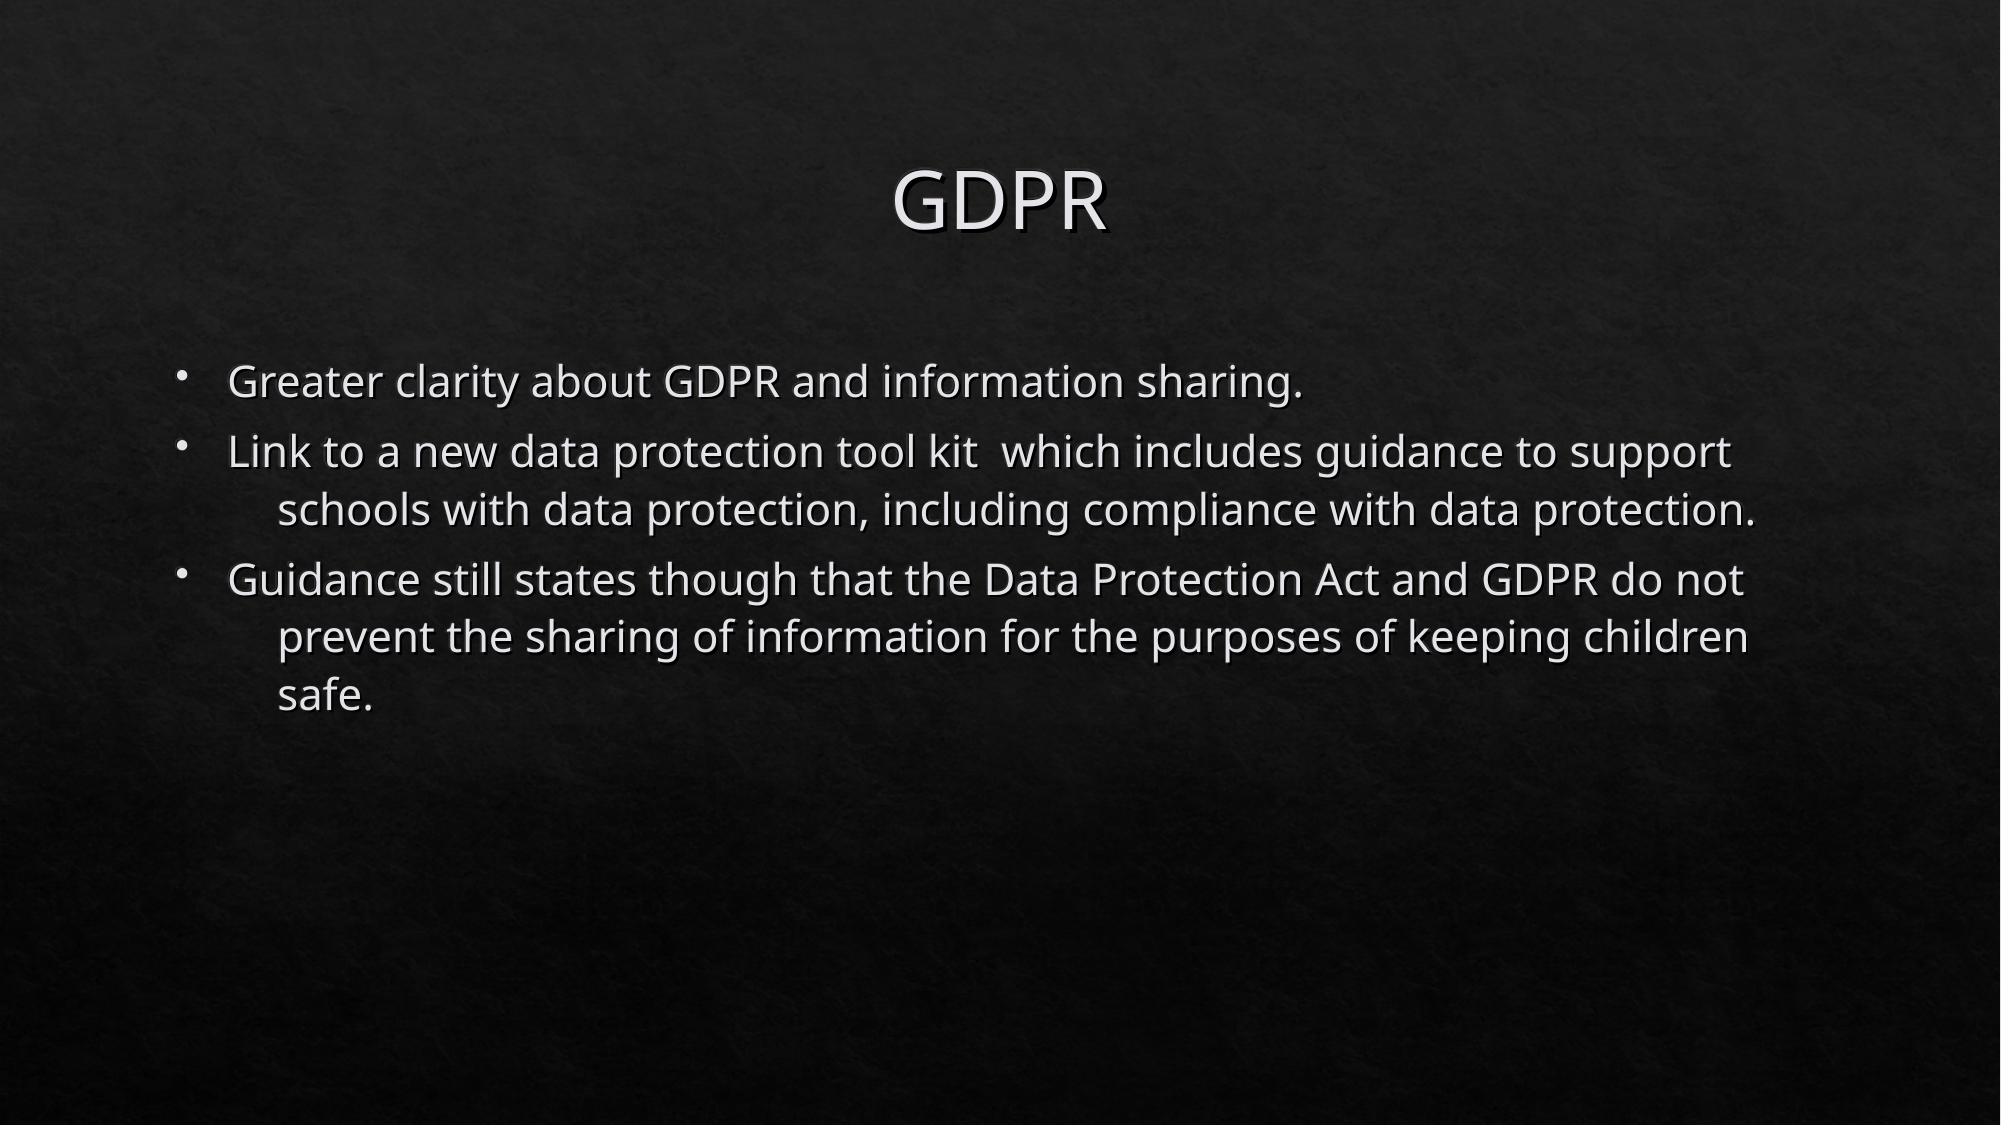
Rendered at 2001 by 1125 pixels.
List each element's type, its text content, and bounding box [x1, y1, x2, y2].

title GDPR [149, 99, 1849, 307]
list Greater clarity about GDPR and information sharing. Link to a new data protection tool kit which includes guidance to support schools with data protection, including compliance with data protection. Guidance still states though that the Data Protection Act and GDPR do not prevent the sharing of information for the purposes of keeping children safe. [149, 340, 1849, 951]
